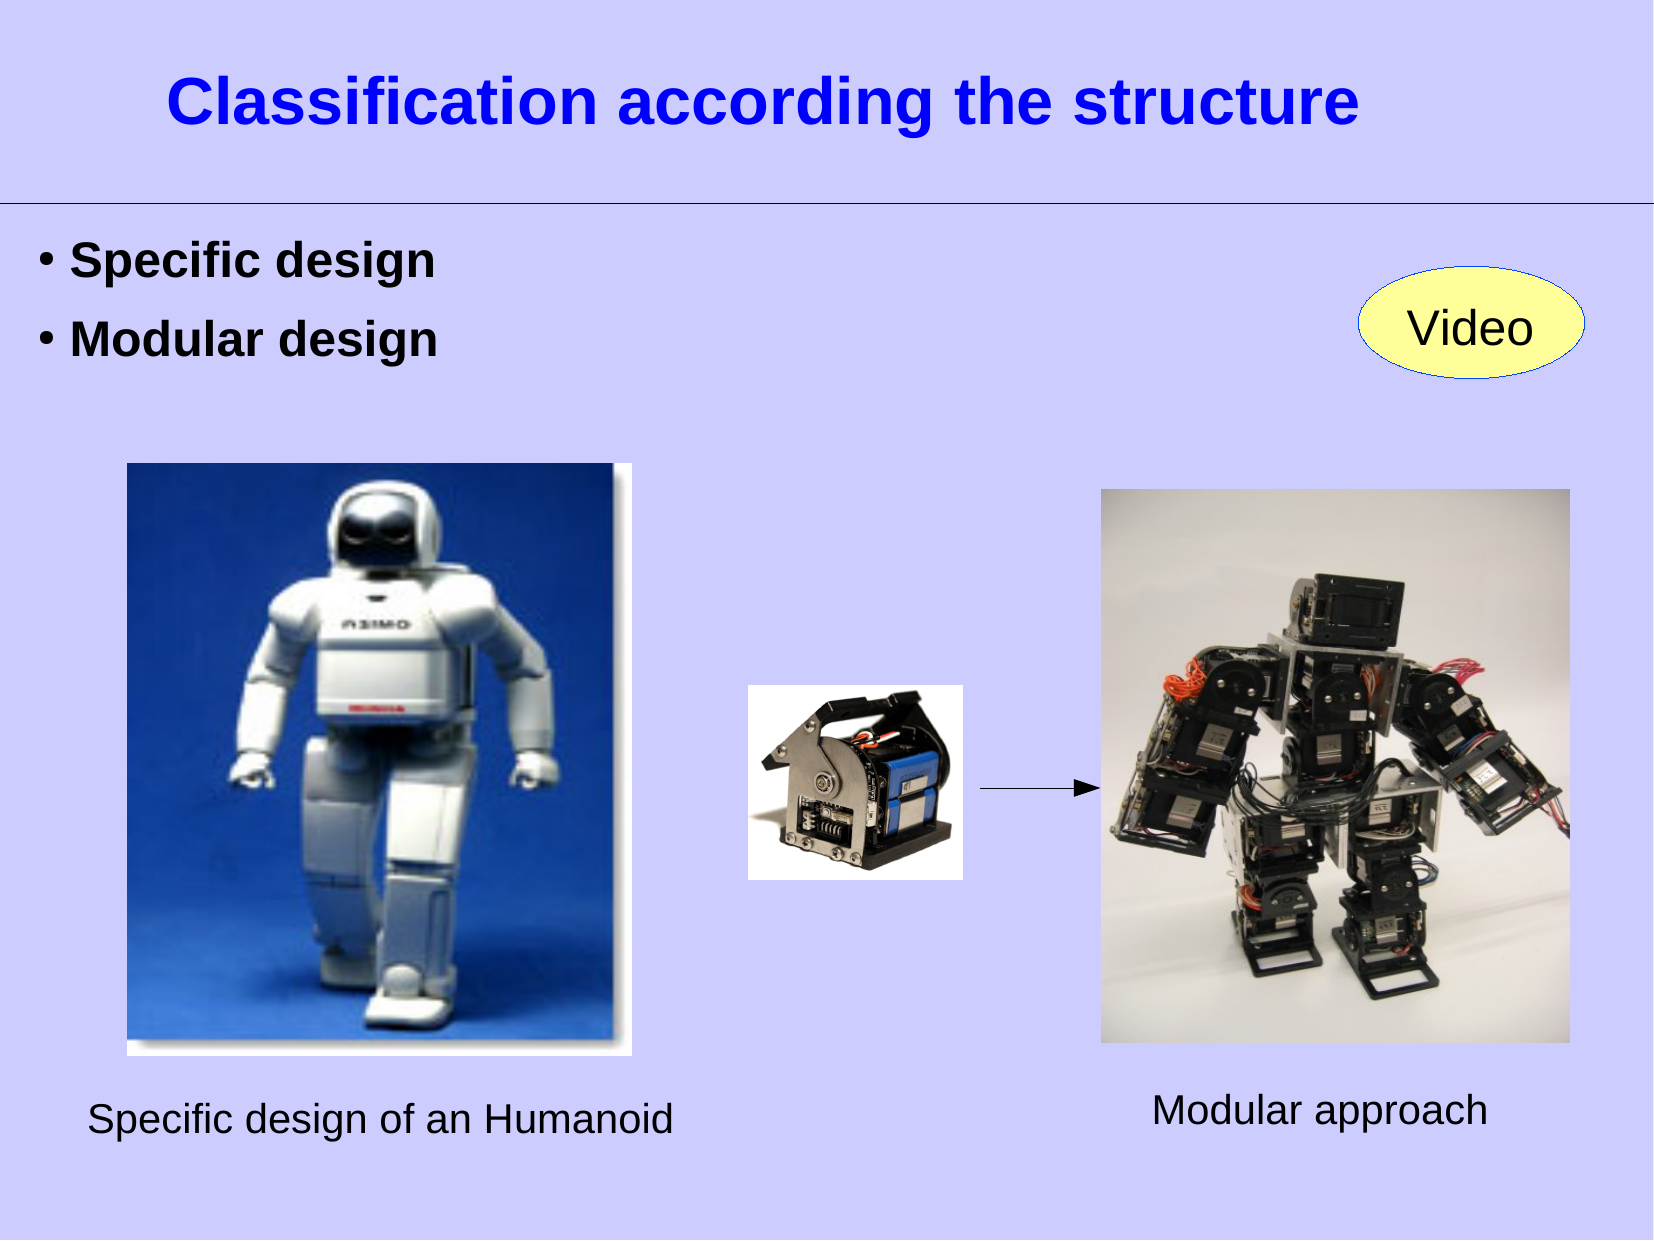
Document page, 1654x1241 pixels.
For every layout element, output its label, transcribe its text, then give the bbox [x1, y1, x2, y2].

text_box [1358, 266, 1585, 379]
picture [127, 463, 632, 1056]
text_box Specific design of an Humanoid [75, 1095, 690, 1152]
picture [748, 685, 963, 880]
picture [1101, 489, 1570, 1043]
title Classification according the structure [126, 0, 1402, 191]
text_box Video [1406, 300, 1537, 357]
text_box Modular approach [1151, 1087, 1516, 1143]
text_box Specific design Modular design [37, 232, 463, 368]
